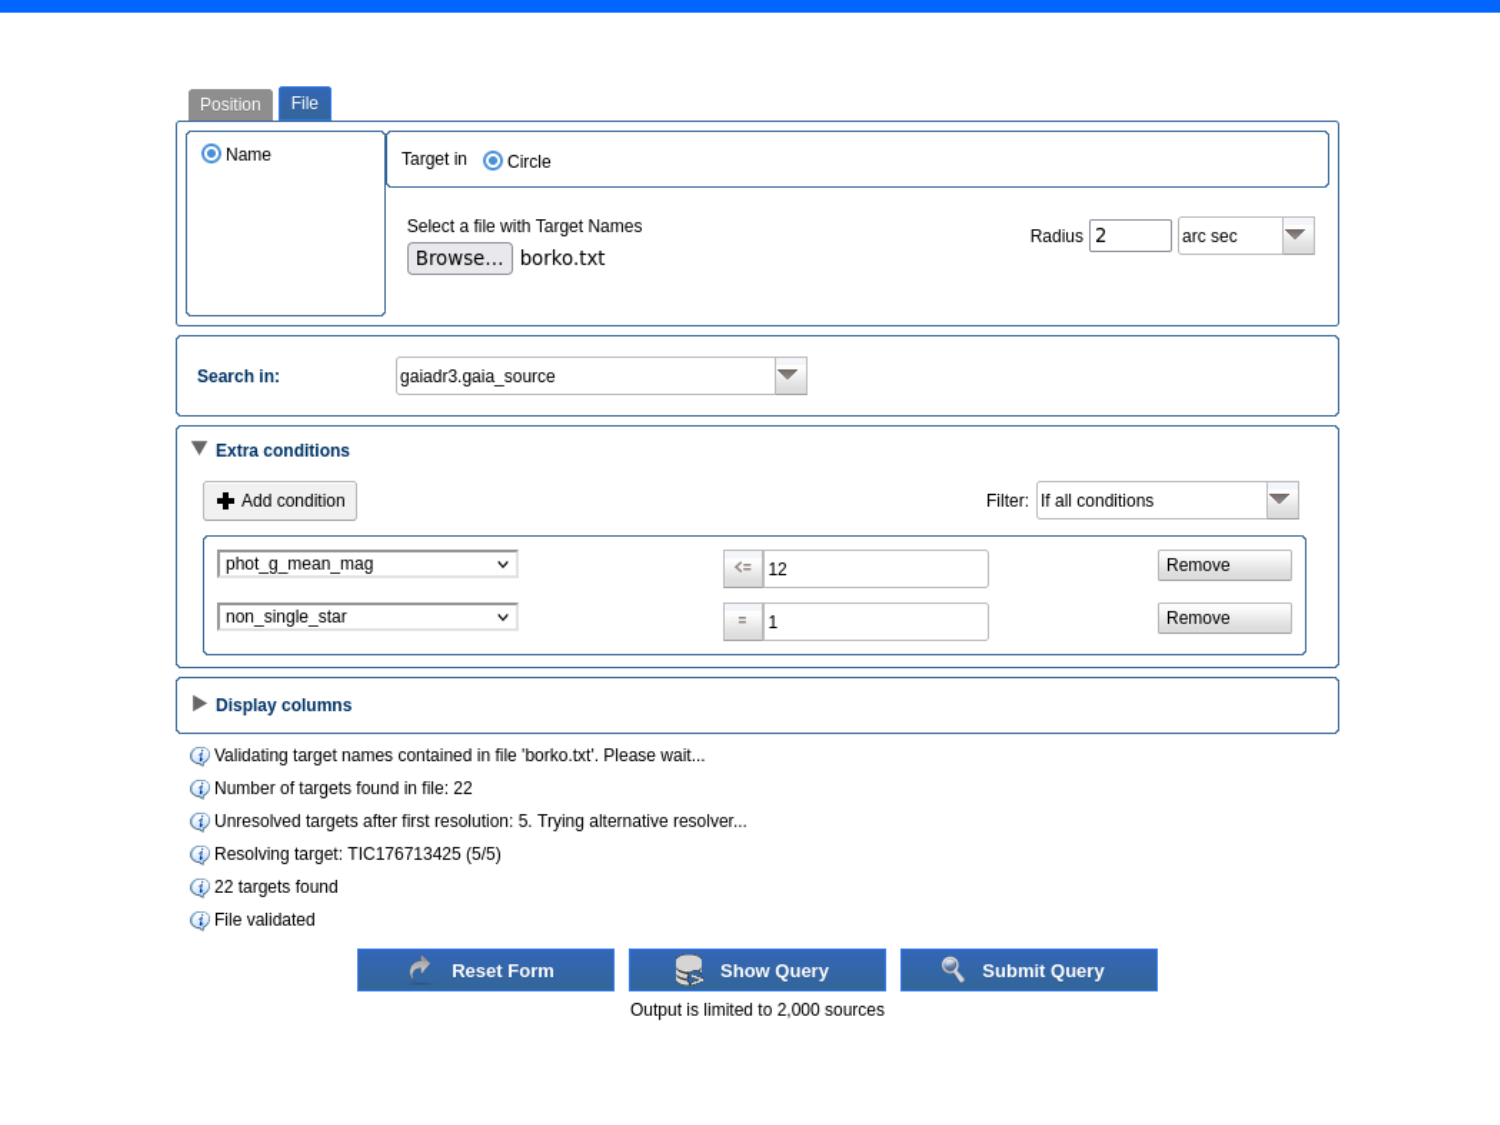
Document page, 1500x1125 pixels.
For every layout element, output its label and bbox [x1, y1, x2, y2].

picture [163, 75, 1351, 1056]
